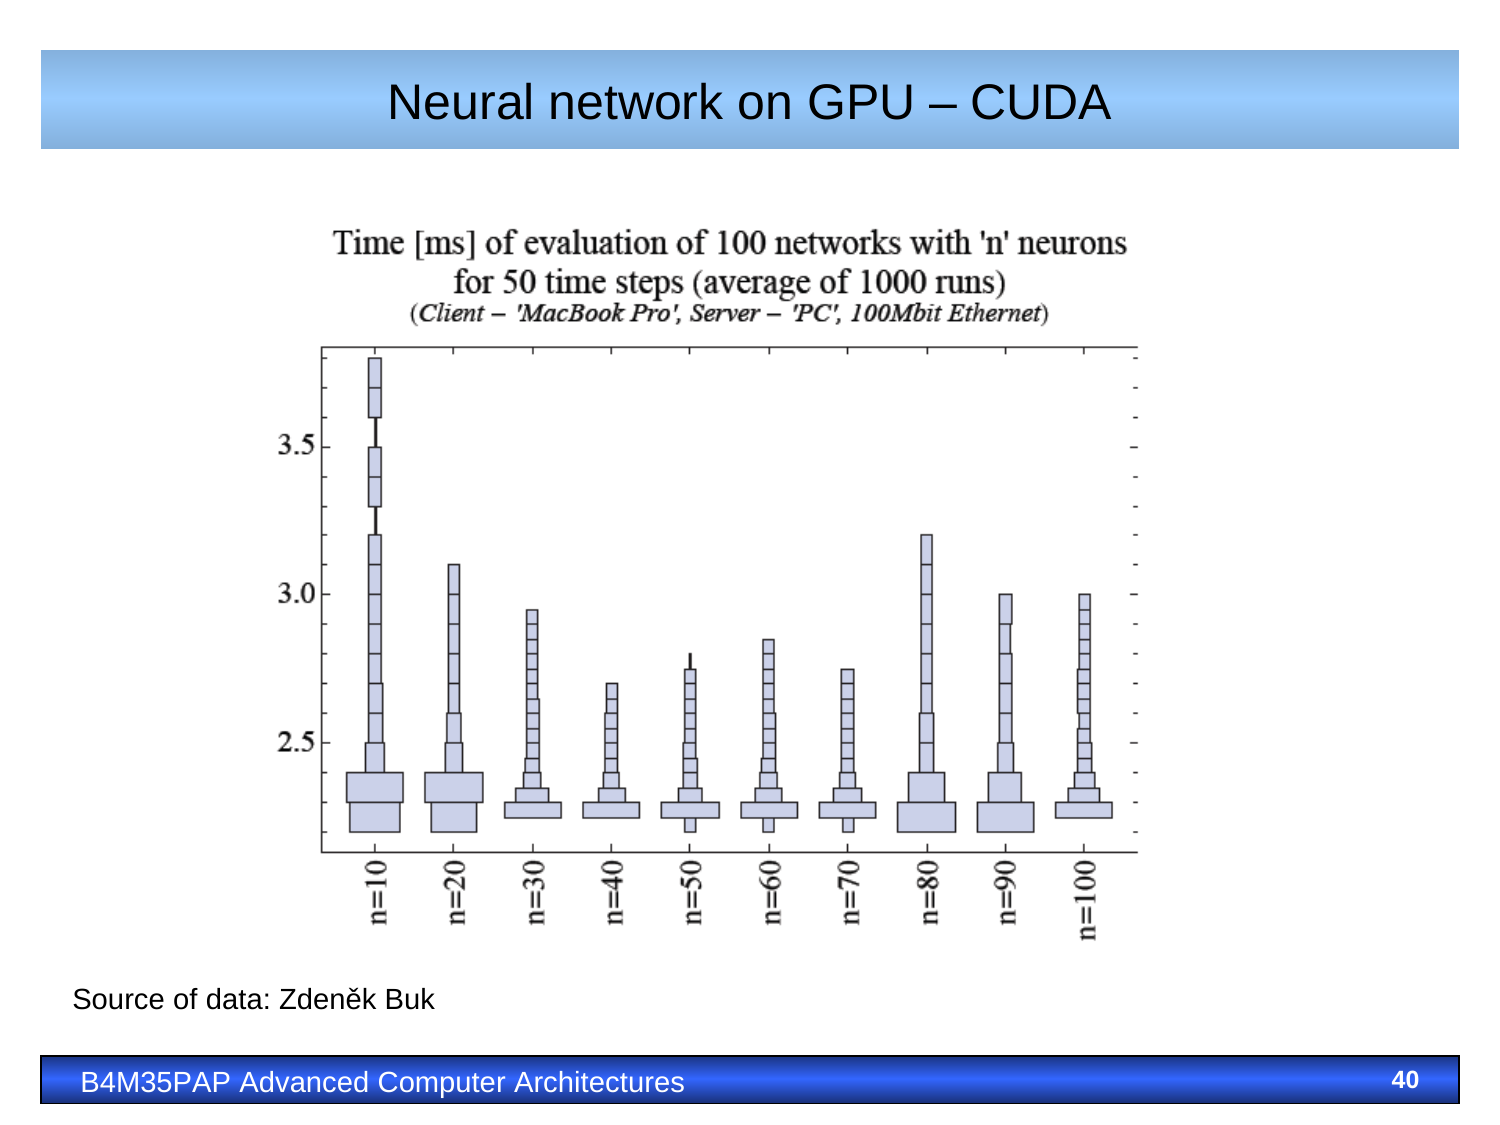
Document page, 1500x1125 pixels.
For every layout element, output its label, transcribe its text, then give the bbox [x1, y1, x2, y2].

title Neural network on GPU – CUDA [41, 50, 1459, 149]
picture [257, 220, 1243, 952]
text_box Source of data: Zdeněk Buk [57, 972, 451, 1023]
